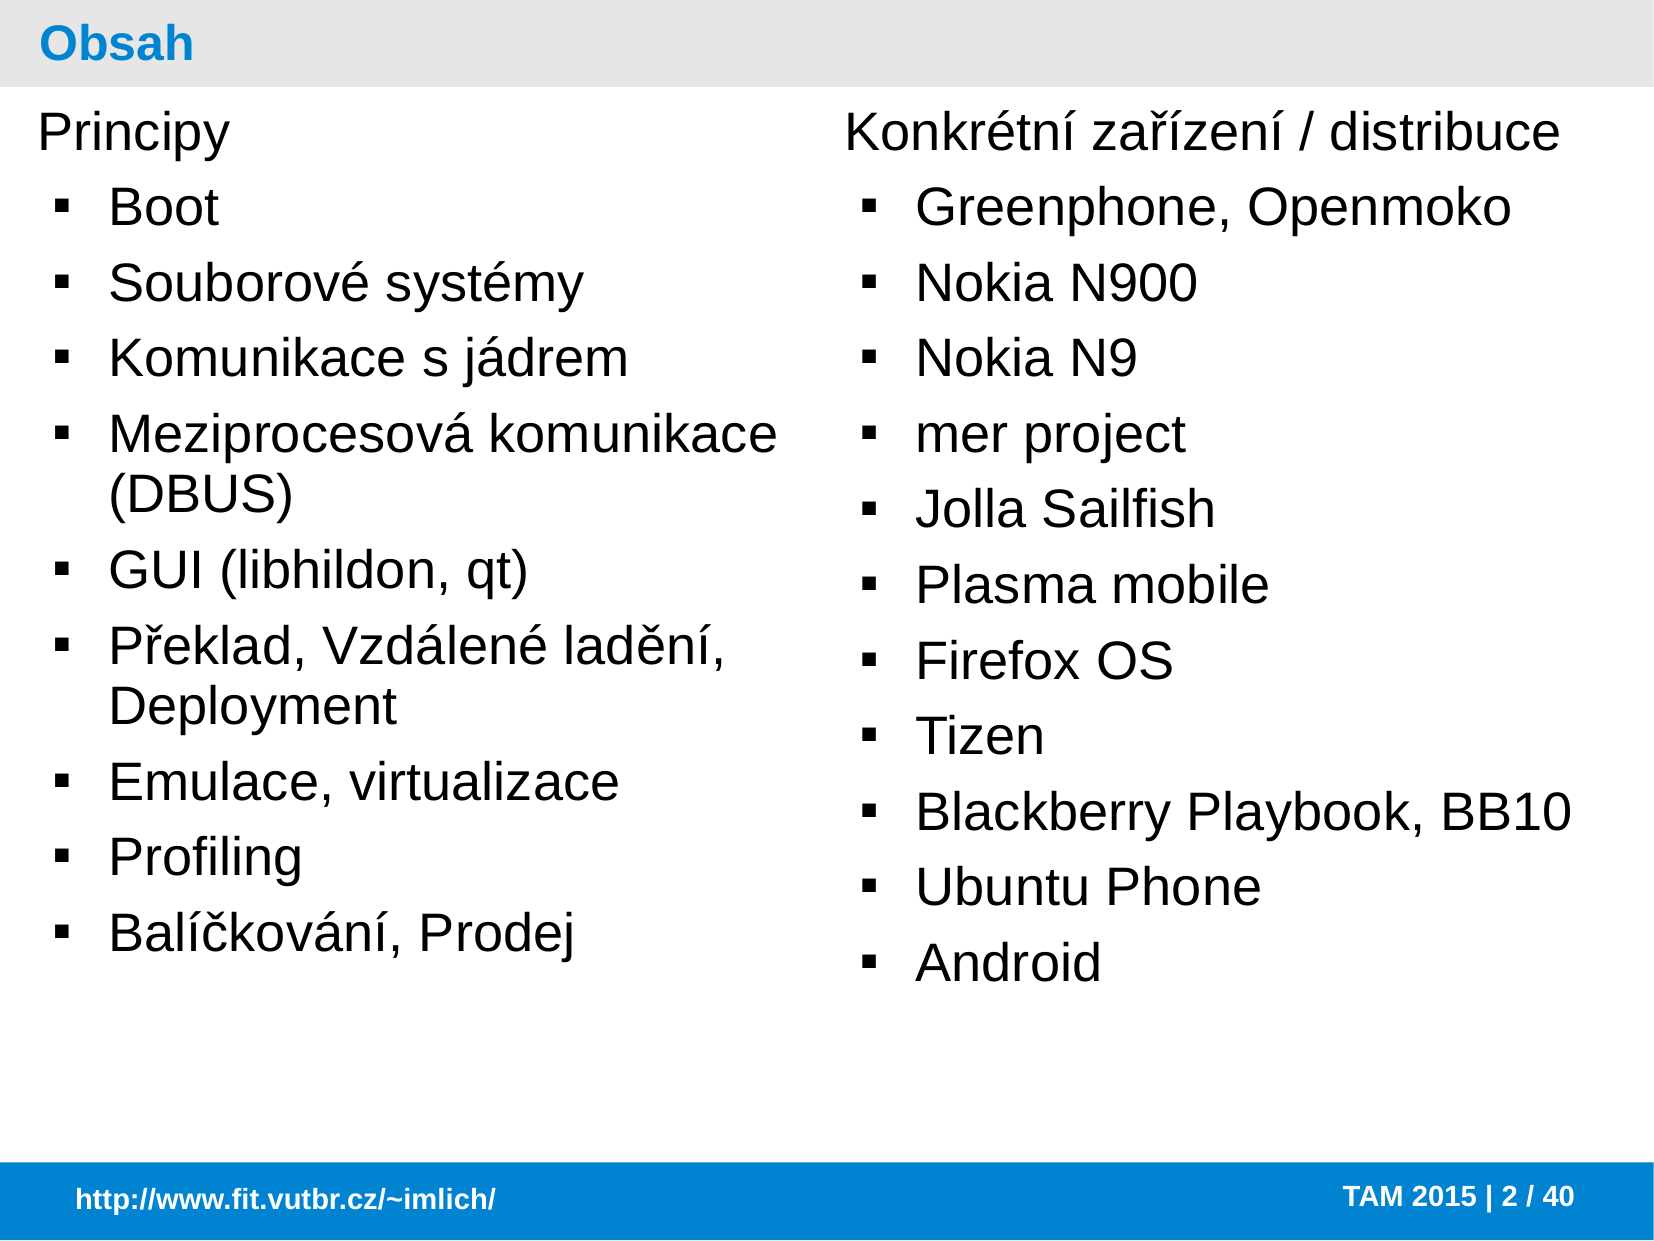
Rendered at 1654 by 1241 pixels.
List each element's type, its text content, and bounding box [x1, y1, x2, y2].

list Principy Boot Souborové systémy Komunikace s jádrem Meziprocesová komunikace (DBUS) GUI (libhildon, qt) Překlad, Vzdálené ladění, Deployment Emulace, virtualizace Profiling Balíčkování, Prodej [37, 101, 807, 1126]
title Obsah [39, 5, 1615, 81]
list Konkrétní zařízení / distribuce Greenphone, Openmoko Nokia N900 Nokia N9 mer project Jolla Sailfish Plasma mobile Firefox OS Tizen Blackberry Playbook, BB10 Ubuntu Phone Android [844, 101, 1614, 1126]
